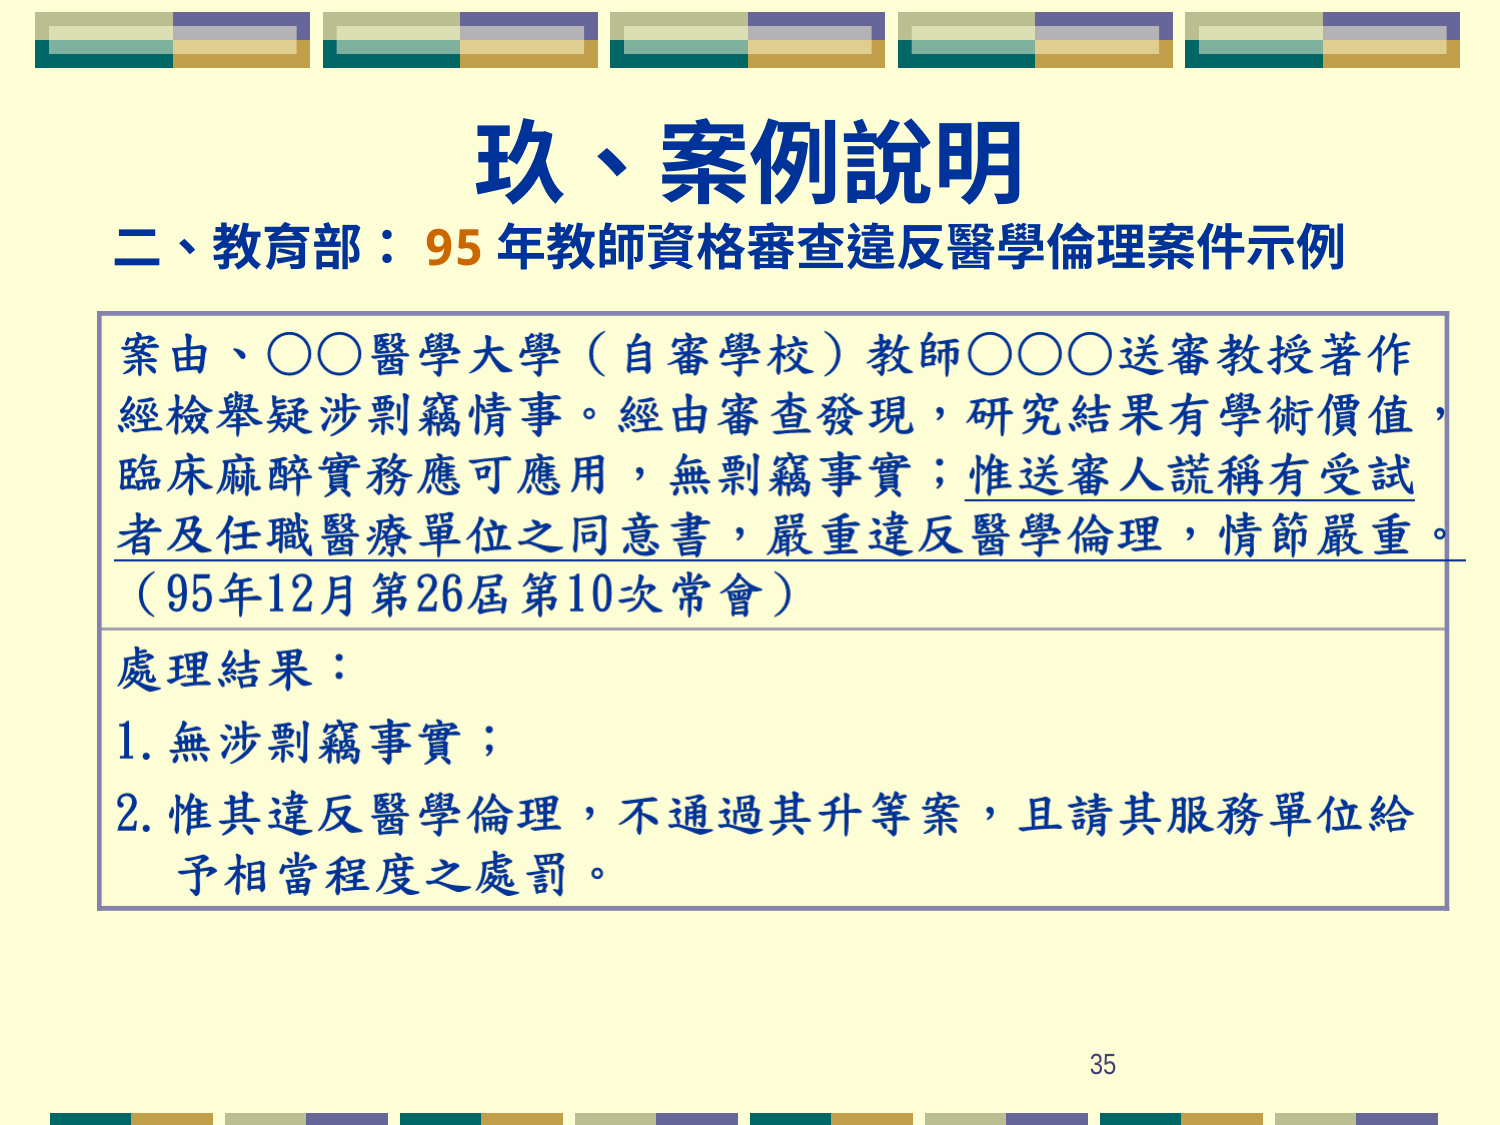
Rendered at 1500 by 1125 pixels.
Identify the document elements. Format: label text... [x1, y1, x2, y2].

text_box [1074, 1012, 1388, 1088]
text_box 玖、案例說明 [113, 97, 1388, 220]
list 二、教育部：95年教師資格審查違反醫學倫理案件示例 [41, 208, 1447, 291]
picture [84, 306, 1497, 932]
